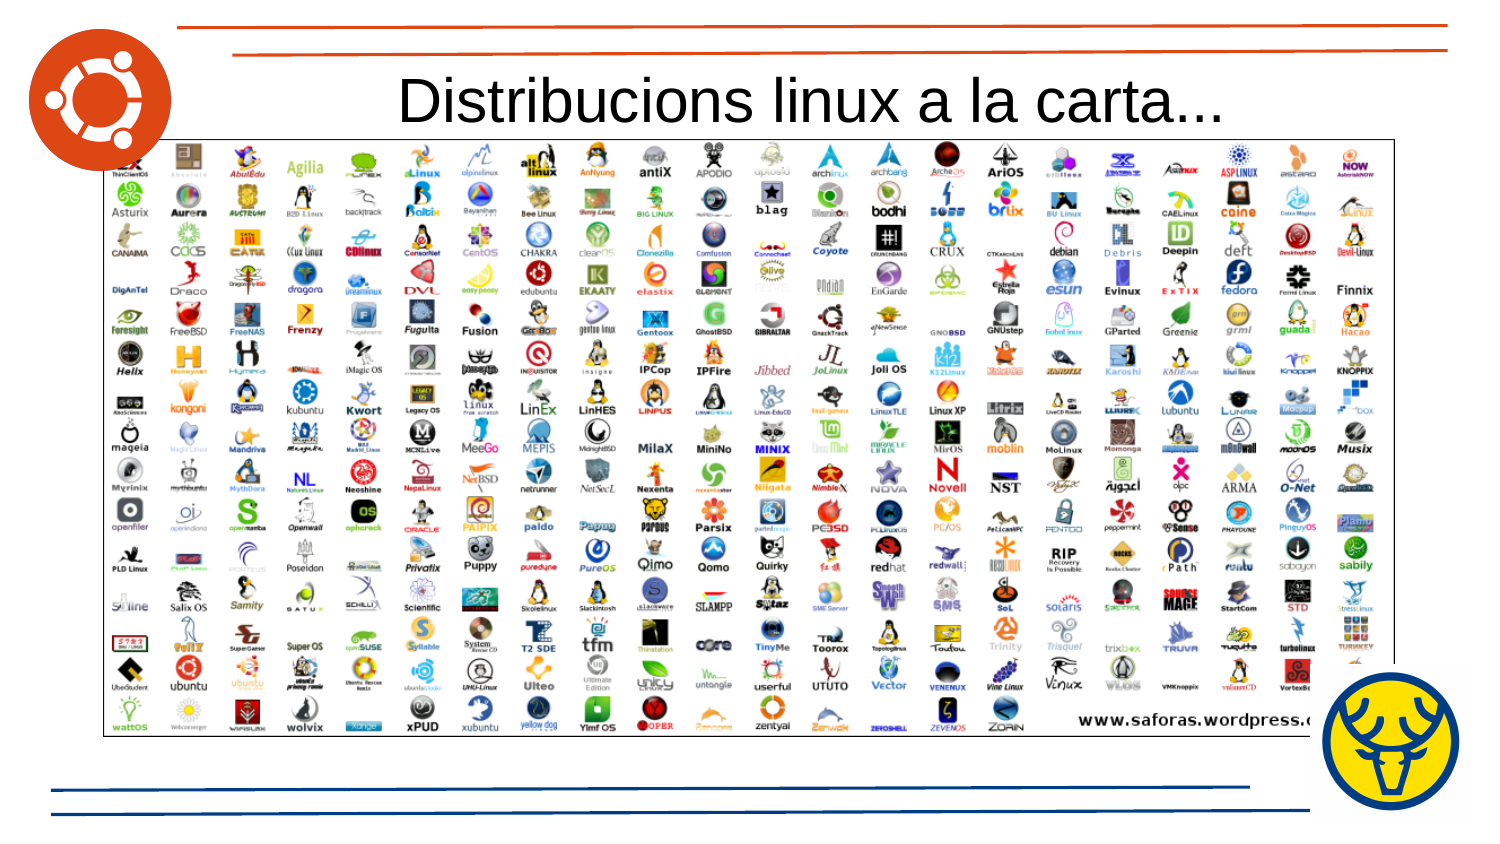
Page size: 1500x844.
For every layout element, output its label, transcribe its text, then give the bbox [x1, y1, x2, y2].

title Distribucions linux a la carta... [183, 63, 1442, 150]
picture [29, 29, 1471, 818]
